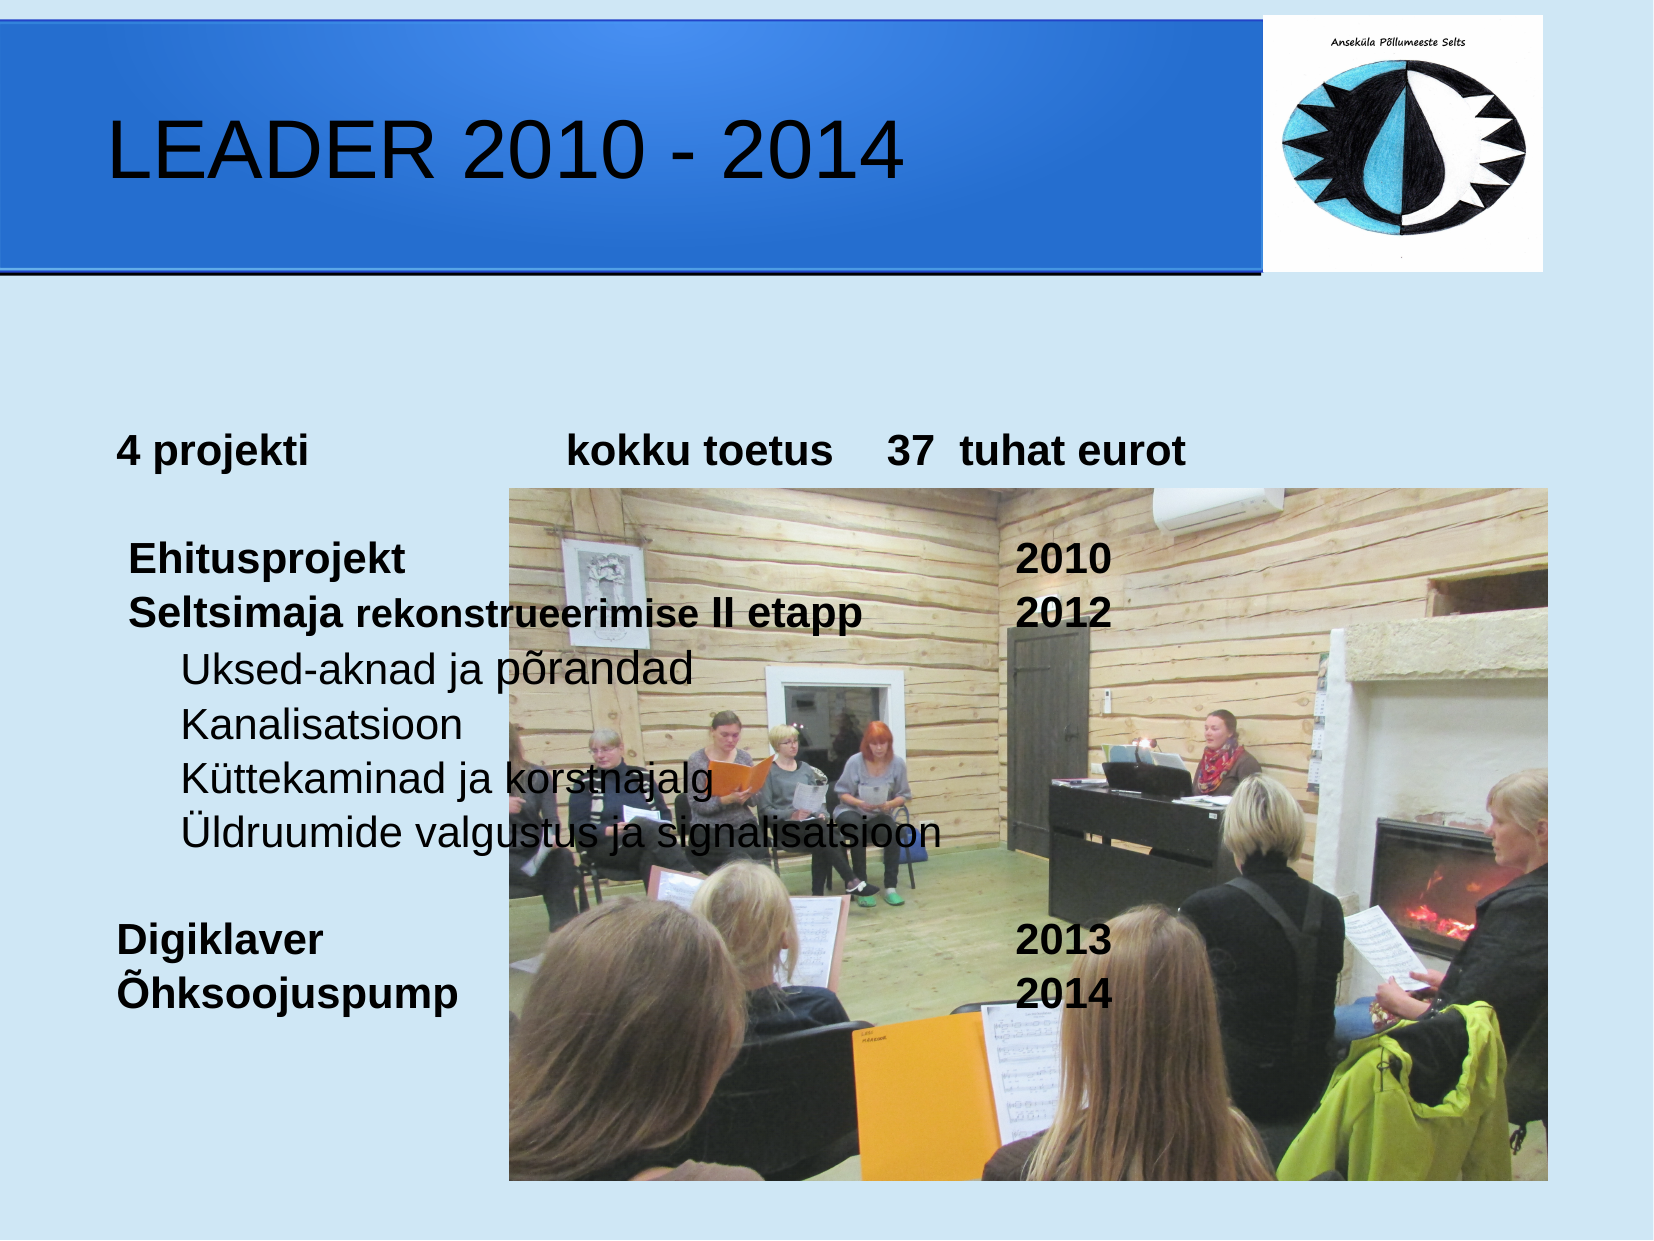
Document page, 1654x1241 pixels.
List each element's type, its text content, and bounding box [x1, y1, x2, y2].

picture [509, 1035, 1548, 1181]
picture [1263, 15, 1543, 272]
title LEADER 2010 - 2014 [82, 47, 1235, 252]
list 4 projekti kokku toetus 37 tuhat eurot Ehitusprojekt 2010 Seltsimaja rekonstrueerimise II etapp 2012 Uksed-aknad ja põrandad Kanalisatsioon Küttekaminad ja korstnajalg Üldruumide valgustus ja signalisatsioon Digiklaver 2013 Õhksoojuspump 2014 [116, 326, 1558, 1035]
